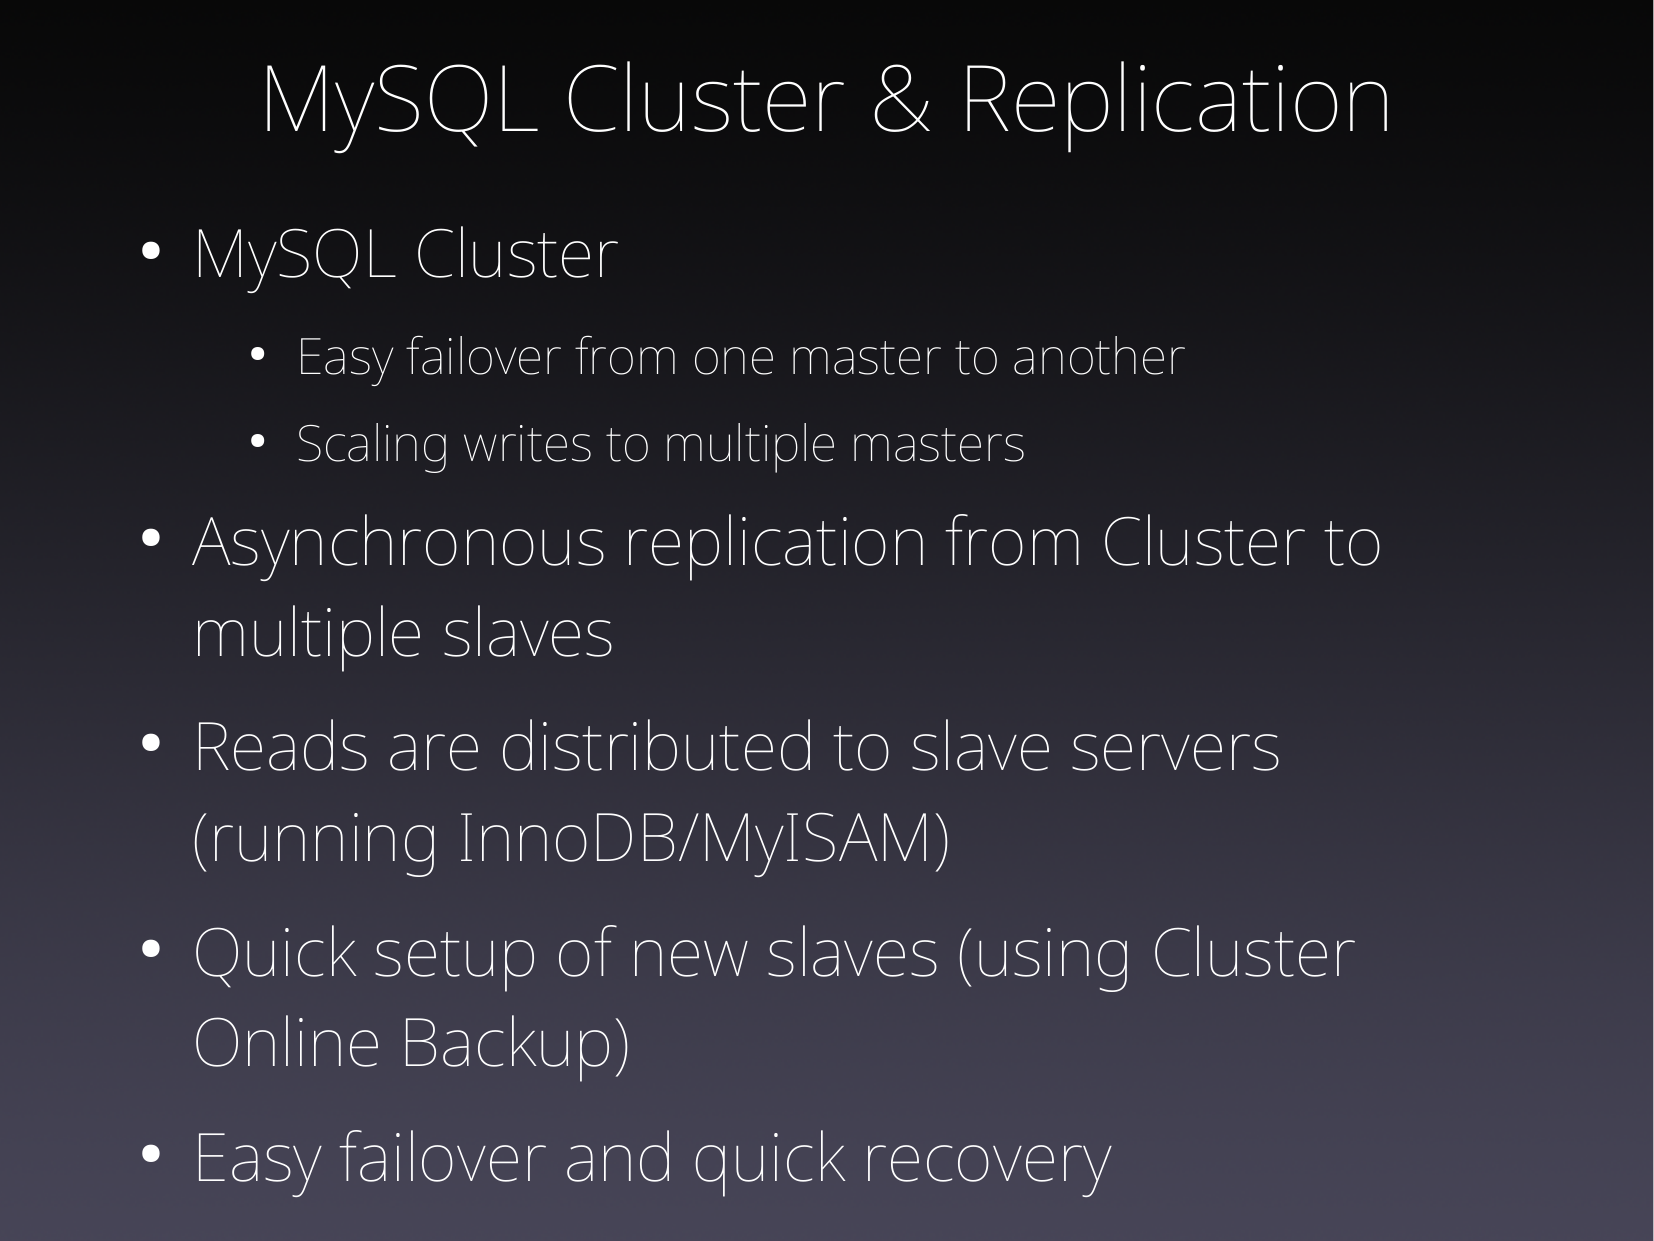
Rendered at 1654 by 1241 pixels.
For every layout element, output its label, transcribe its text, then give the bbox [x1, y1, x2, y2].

picture [0, 0, 1654, 1241]
title MySQL Cluster & Replication [121, 41, 1534, 150]
list MySQL Cluster Easy failover from one master to another Scaling writes to multiple masters Asynchronous replication from Cluster to multiple slaves Reads are distributed to slave servers (running InnoDB/MyISAM) Quick setup of new slaves (using Cluster Online Backup) Easy failover and quick recovery [121, 206, 1534, 1182]
